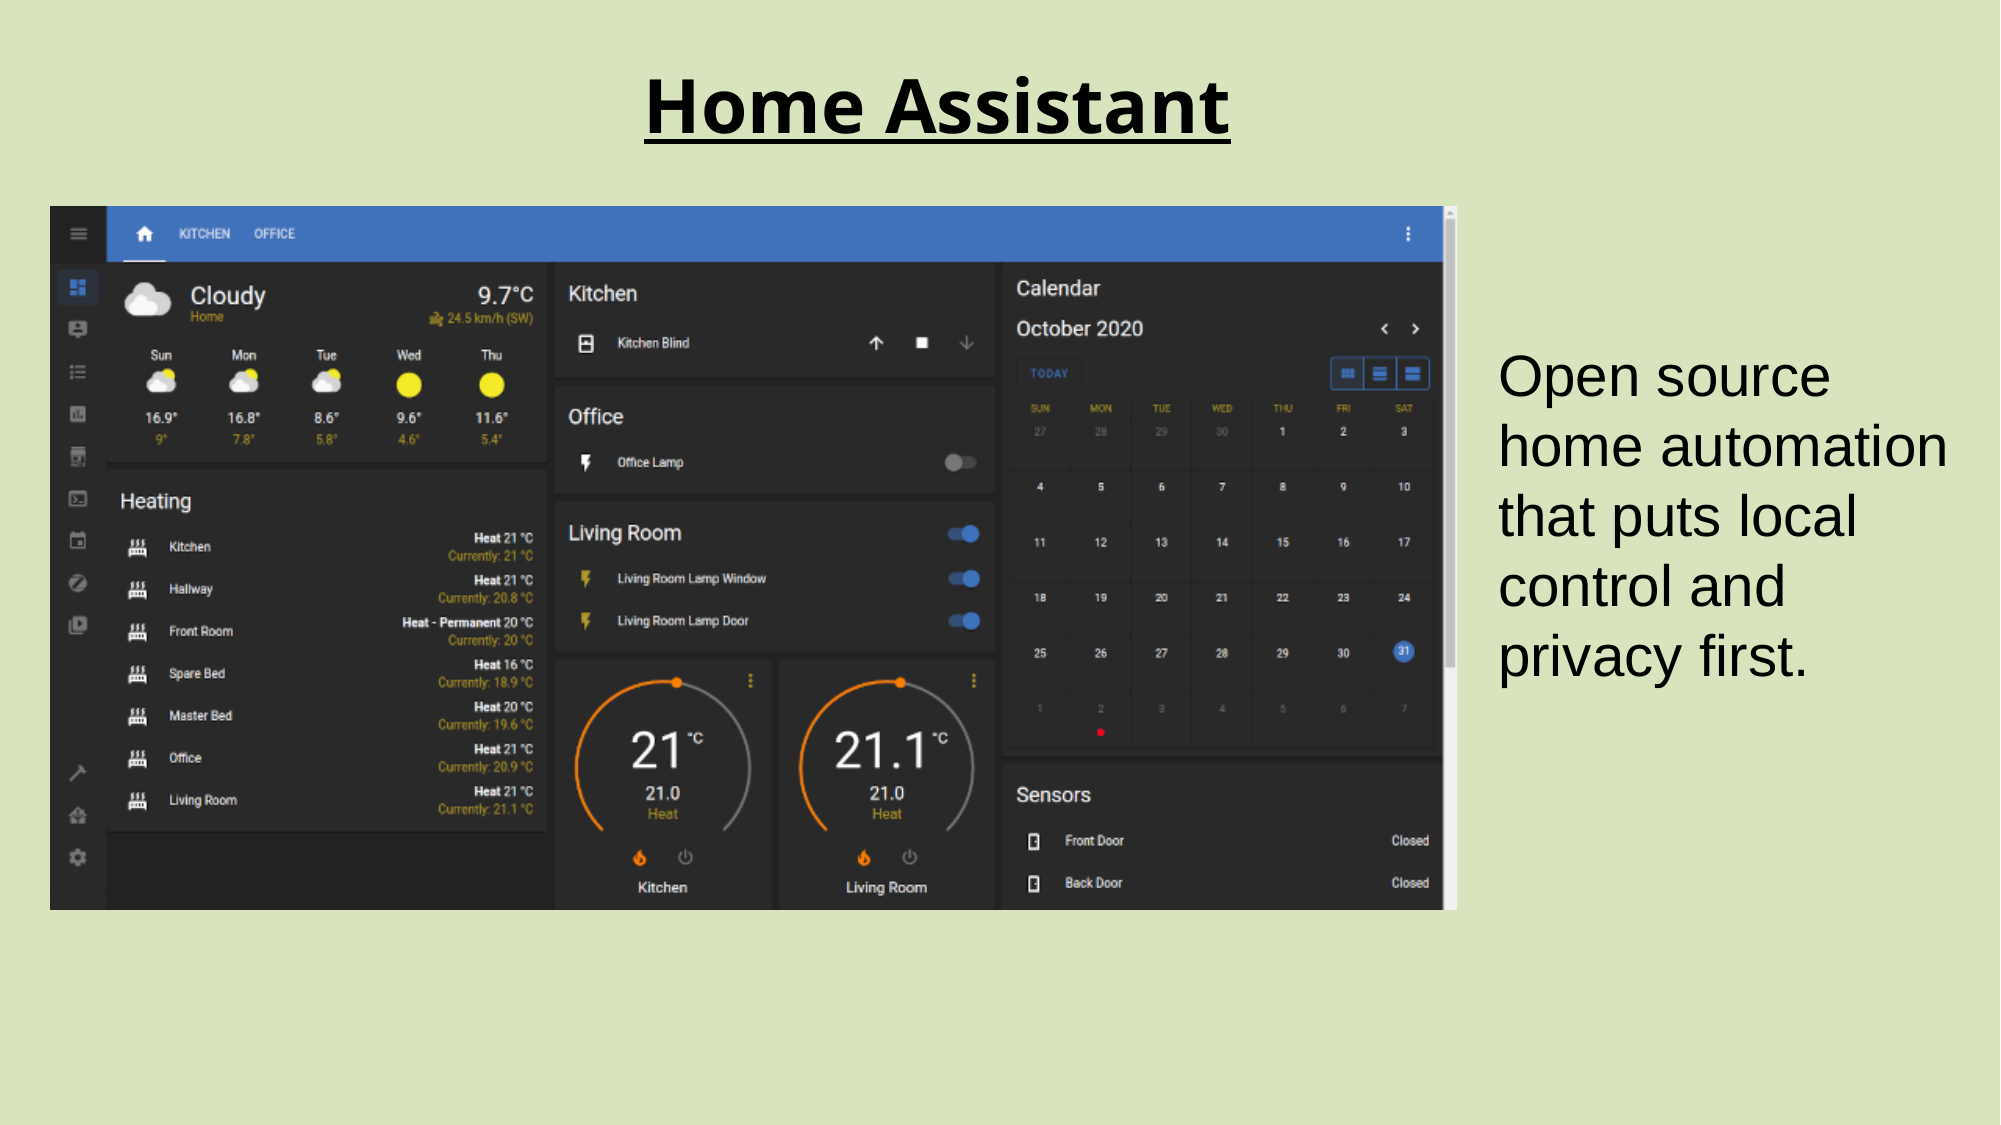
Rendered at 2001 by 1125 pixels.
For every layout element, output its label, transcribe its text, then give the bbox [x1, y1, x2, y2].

text_box Home Assistant [232, 0, 1644, 207]
picture [50, 206, 1457, 910]
text_box Open source home automation that puts local control and privacy first. [1483, 331, 1979, 696]
